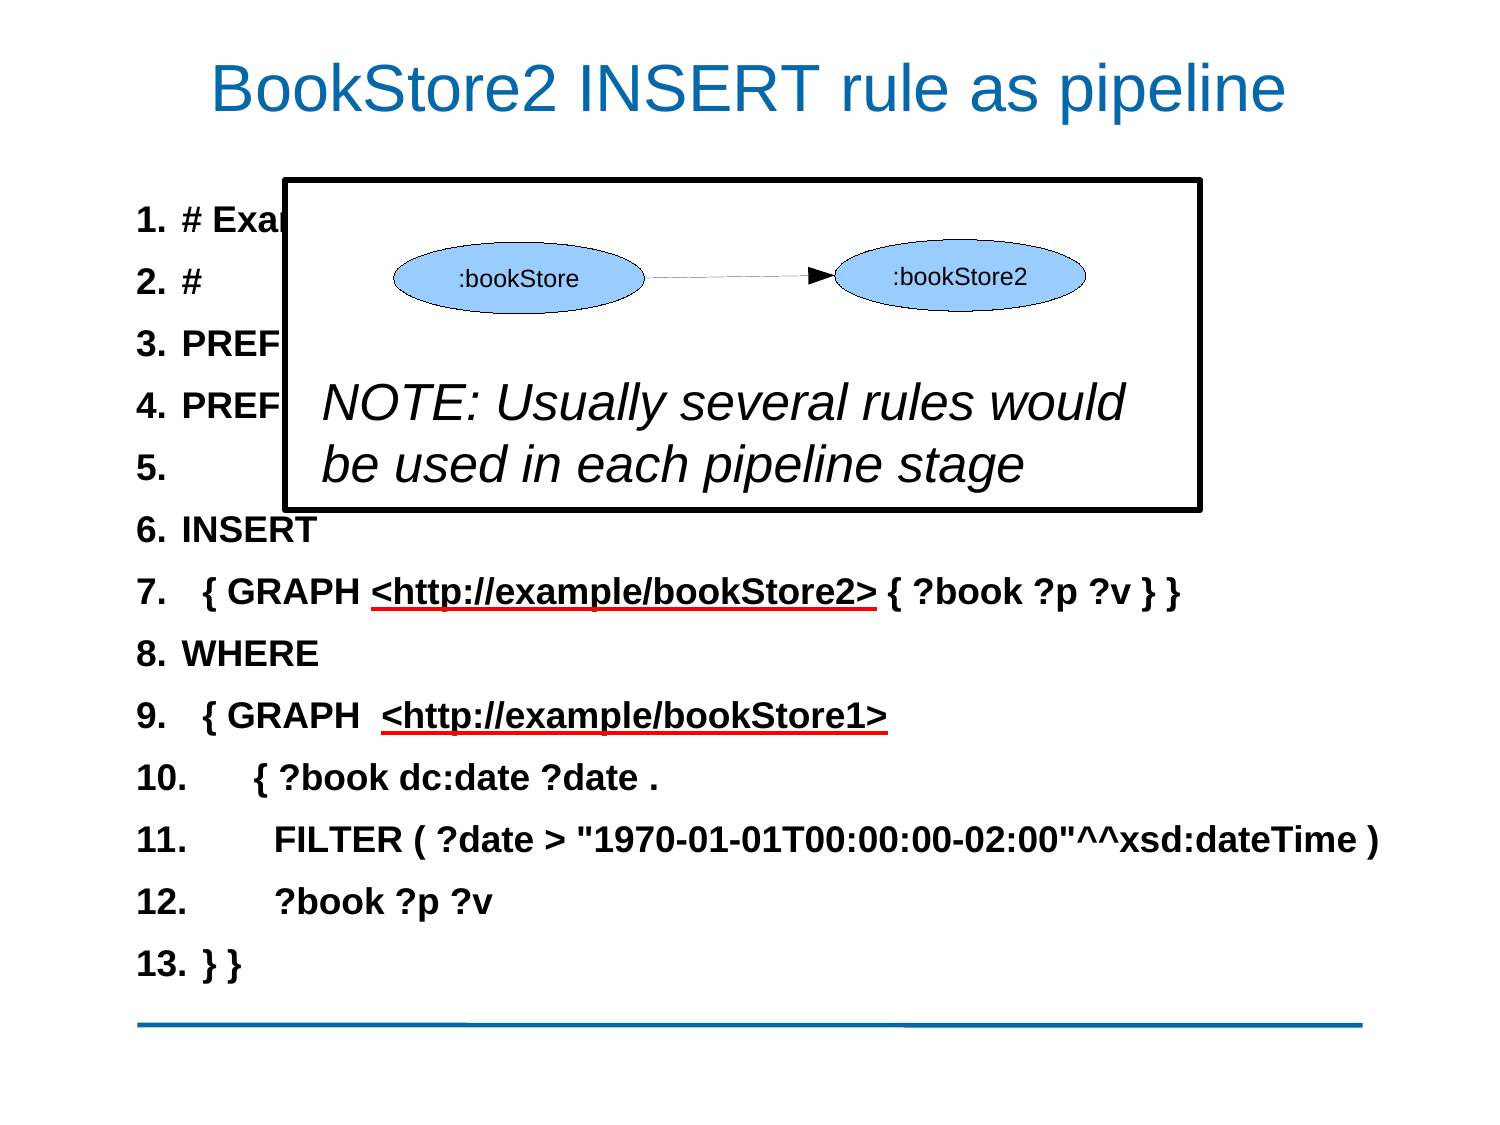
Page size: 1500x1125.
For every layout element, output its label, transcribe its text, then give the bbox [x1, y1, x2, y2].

list # Example from W3C SPARQL Update 1.1 specification # PREFIX dc: <http://purl.org/dc/elements/1.1/> PREFIX xsd: <http://www.w3.org/2001/XMLSchema#> INSERT { GRAPH <http://example/bookStore2> { ?book ?p ?v } } WHERE { GRAPH <http://example/bookStore1> { ?book dc:date ?date . FILTER ( ?date > "1970-01-01T00:00:00-02:00"^^xsd:dateTime ) ?book ?p ?v } } [115, 179, 1471, 1005]
title BookStore2 INSERT rule as pipeline [0, 6, 1500, 149]
text_box :bookStore2 [834, 239, 1086, 312]
text_box [285, 179, 1201, 511]
text_box NOTE: Usually several rules would be used in each pipeline stage [306, 360, 1141, 501]
text_box :bookStore [393, 242, 645, 314]
